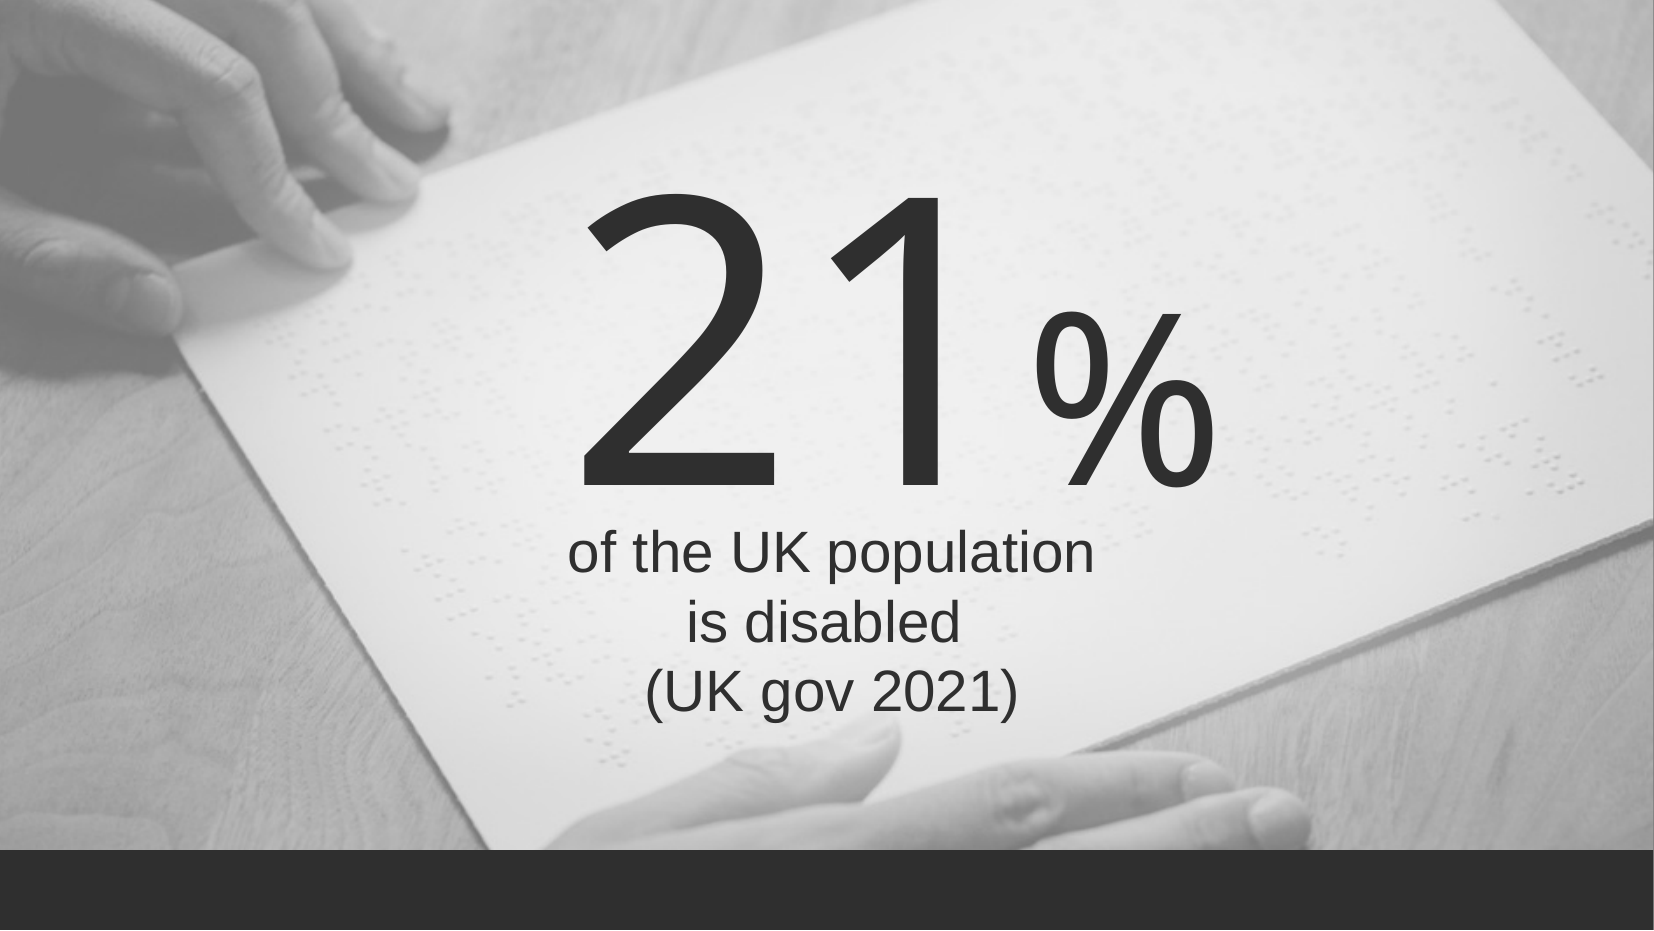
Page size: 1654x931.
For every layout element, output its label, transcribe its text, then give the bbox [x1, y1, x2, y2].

picture [0, 0, 1654, 850]
text_box of the UK population is disabled (UK gov 2021) [94, 506, 1571, 732]
subtitle 21% [219, 83, 1571, 506]
